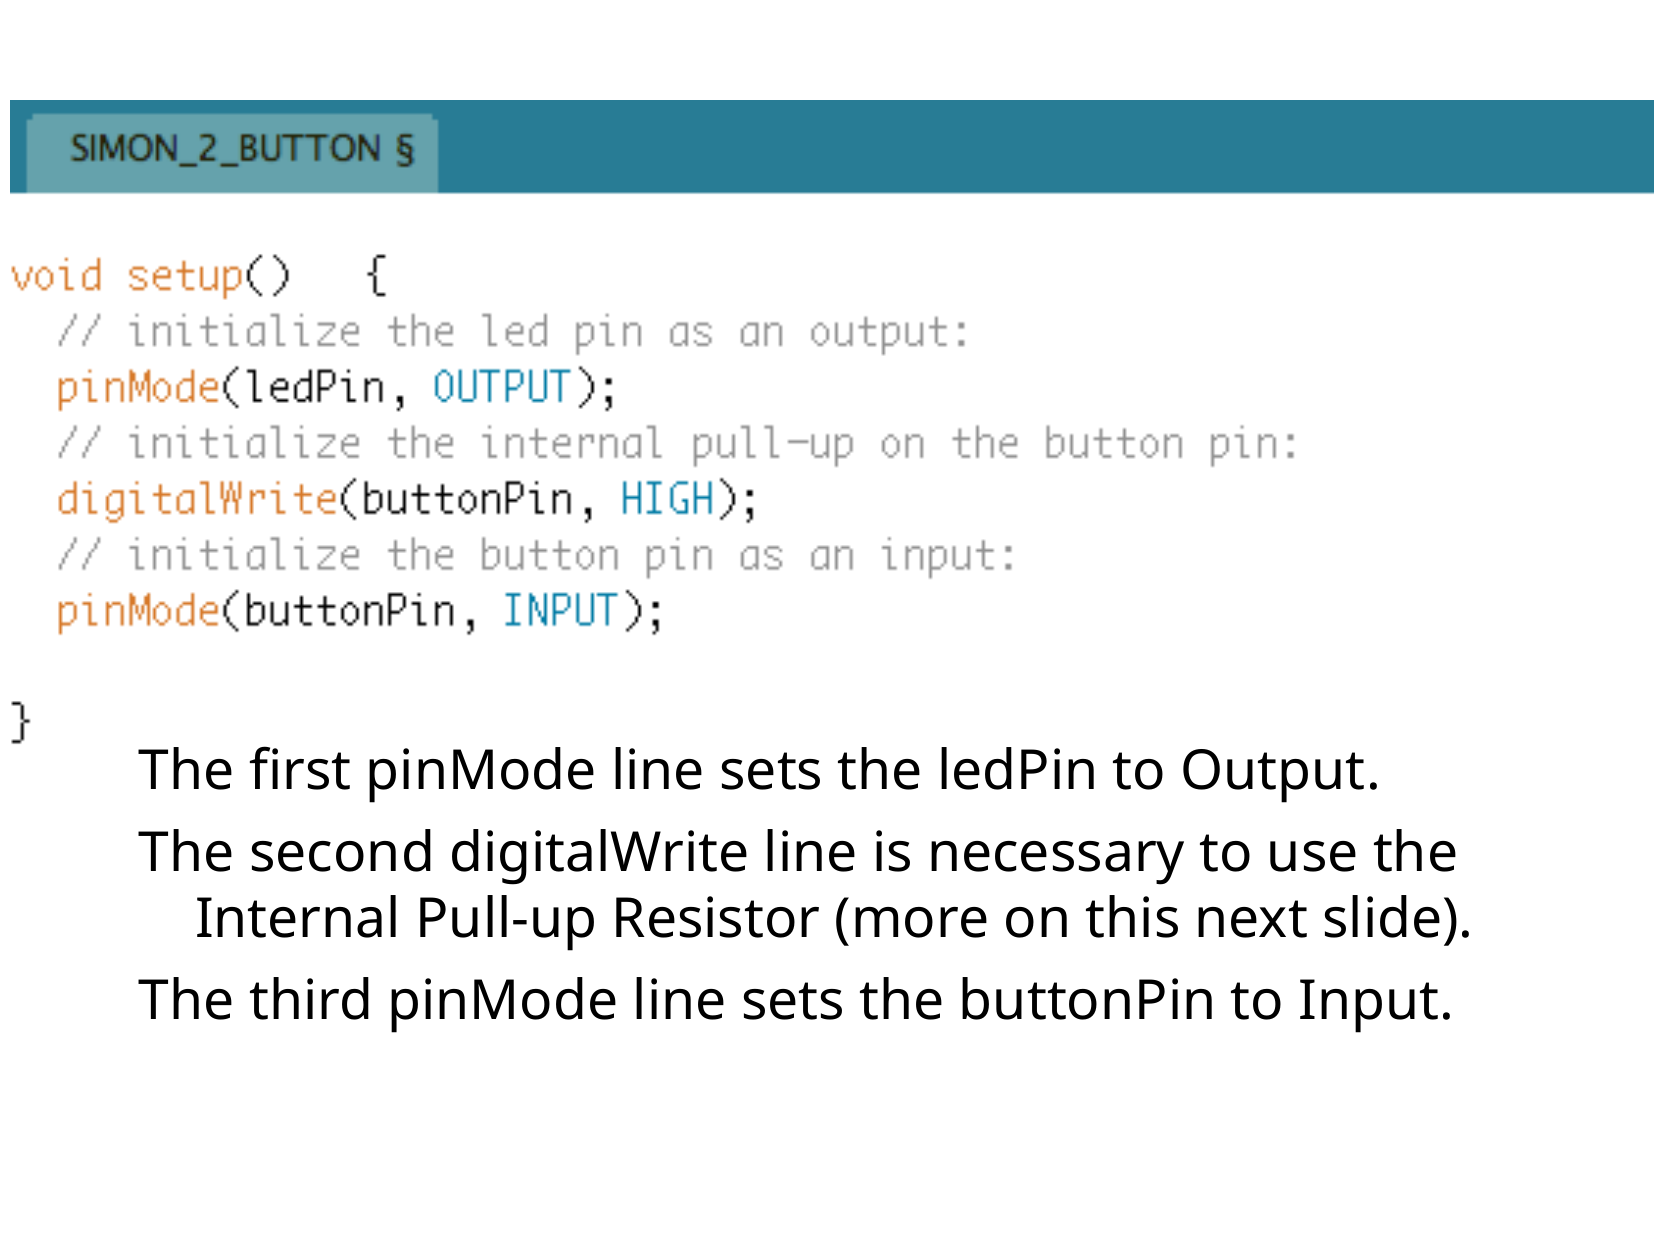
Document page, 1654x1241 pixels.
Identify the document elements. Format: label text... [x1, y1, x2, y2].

picture [3, 96, 1654, 770]
text_box The first pinMode line sets the ledPin to Output. The second digitalWrite line is necessary to use the Internal Pull-up Resistor (more on this next slide). The third pinMode line sets the buttonPin to Input. [123, 358, 1529, 1102]
